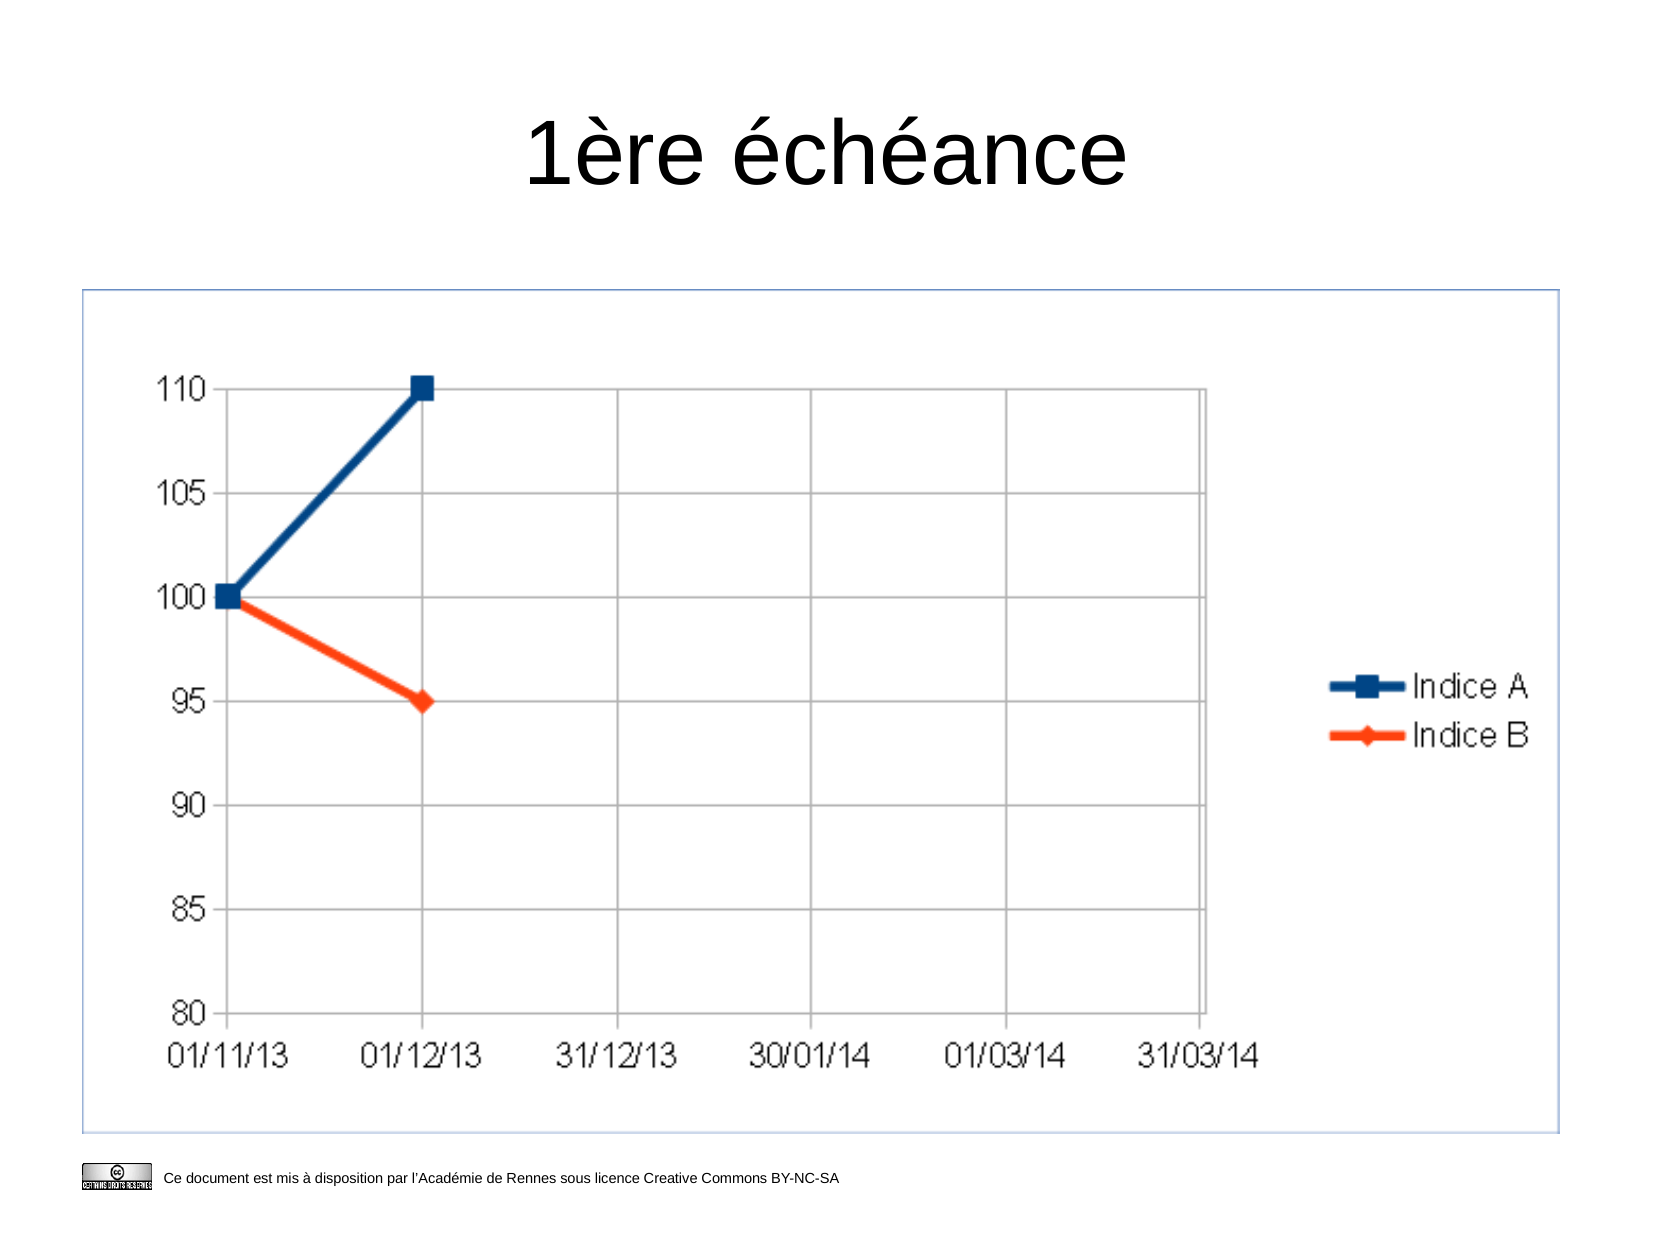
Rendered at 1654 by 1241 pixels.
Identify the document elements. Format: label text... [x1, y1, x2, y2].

picture [82, 289, 1560, 1134]
text_box Ce document est mis à disposition par l’Académie de Rennes sous licence Creative Commons BY-NC-SA [151, 1163, 1028, 1193]
picture [82, 1163, 152, 1190]
title 1ère échéance [82, 49, 1571, 257]
